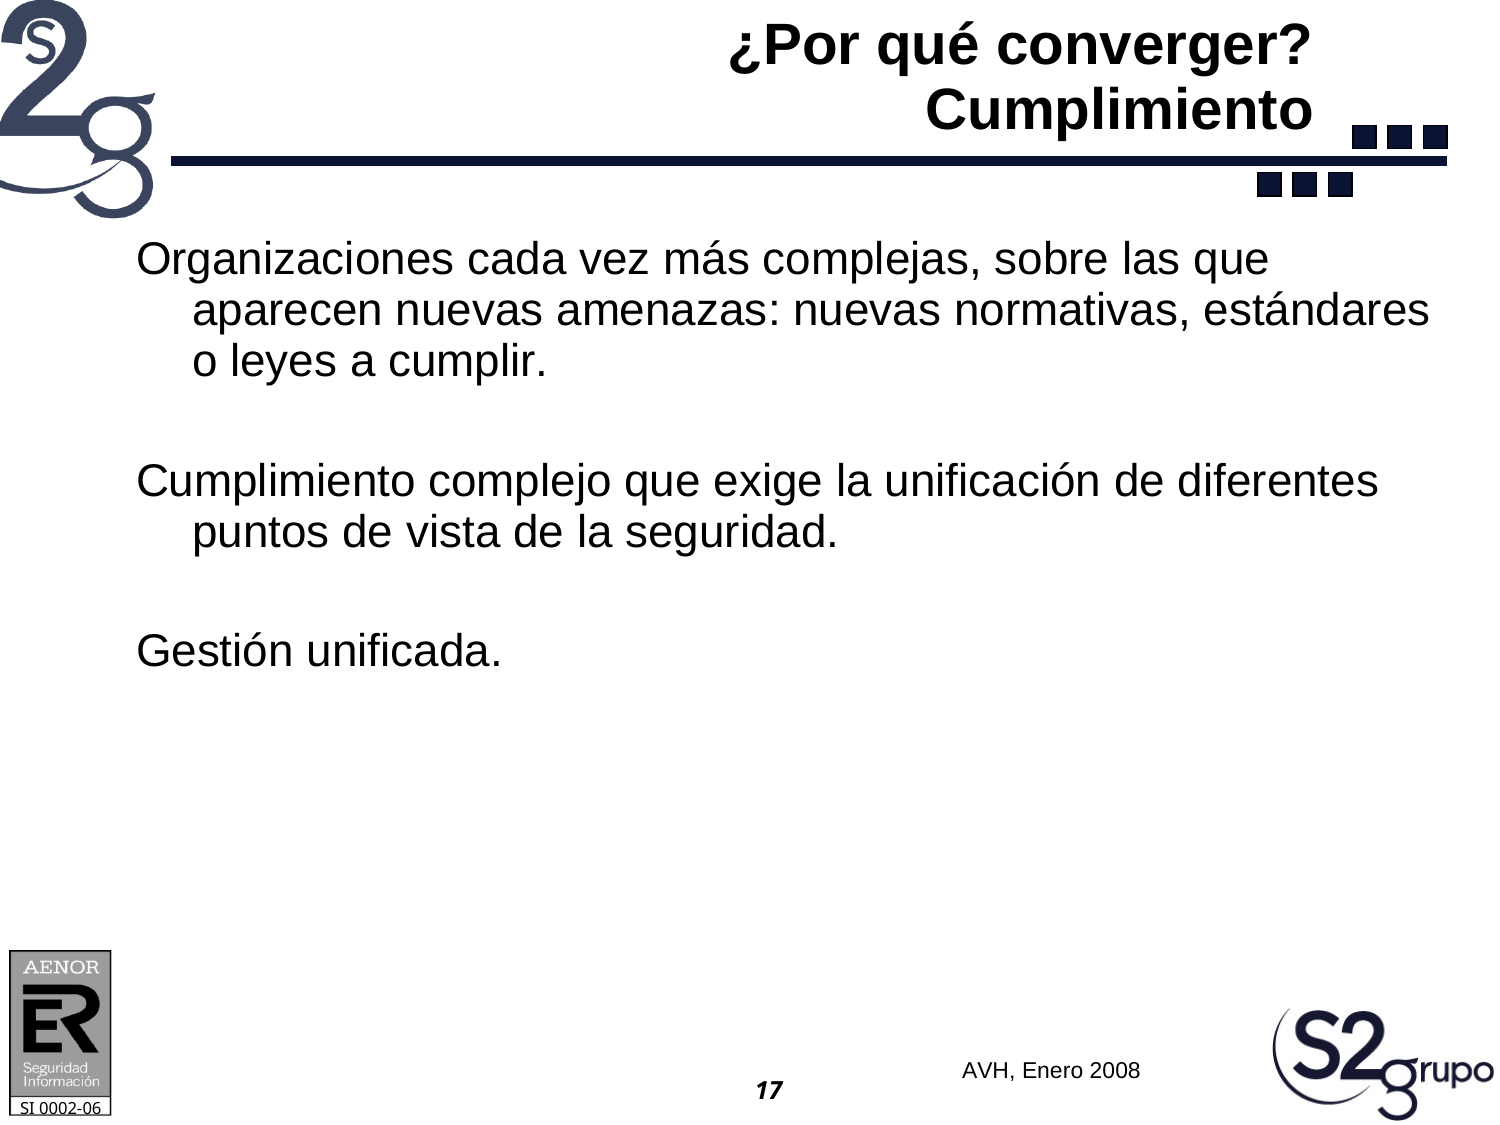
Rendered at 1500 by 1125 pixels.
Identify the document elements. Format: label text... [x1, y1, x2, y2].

list Organizaciones cada vez más complejas, sobre las que aparecen nuevas amenazas: nuevas normativas, estándares o leyes a cumplir. Cumplimiento complejo que exige la unificación de diferentes puntos de vista de la seguridad. Gestión unificada. [120, 177, 1477, 929]
text_box AVH, Enero 2008 [947, 1049, 1156, 1091]
title ¿Por qué converger? Cumplimiento [183, 3, 1329, 149]
picture [0, 0, 158, 220]
picture [1272, 1008, 1494, 1121]
picture [9, 950, 112, 1116]
